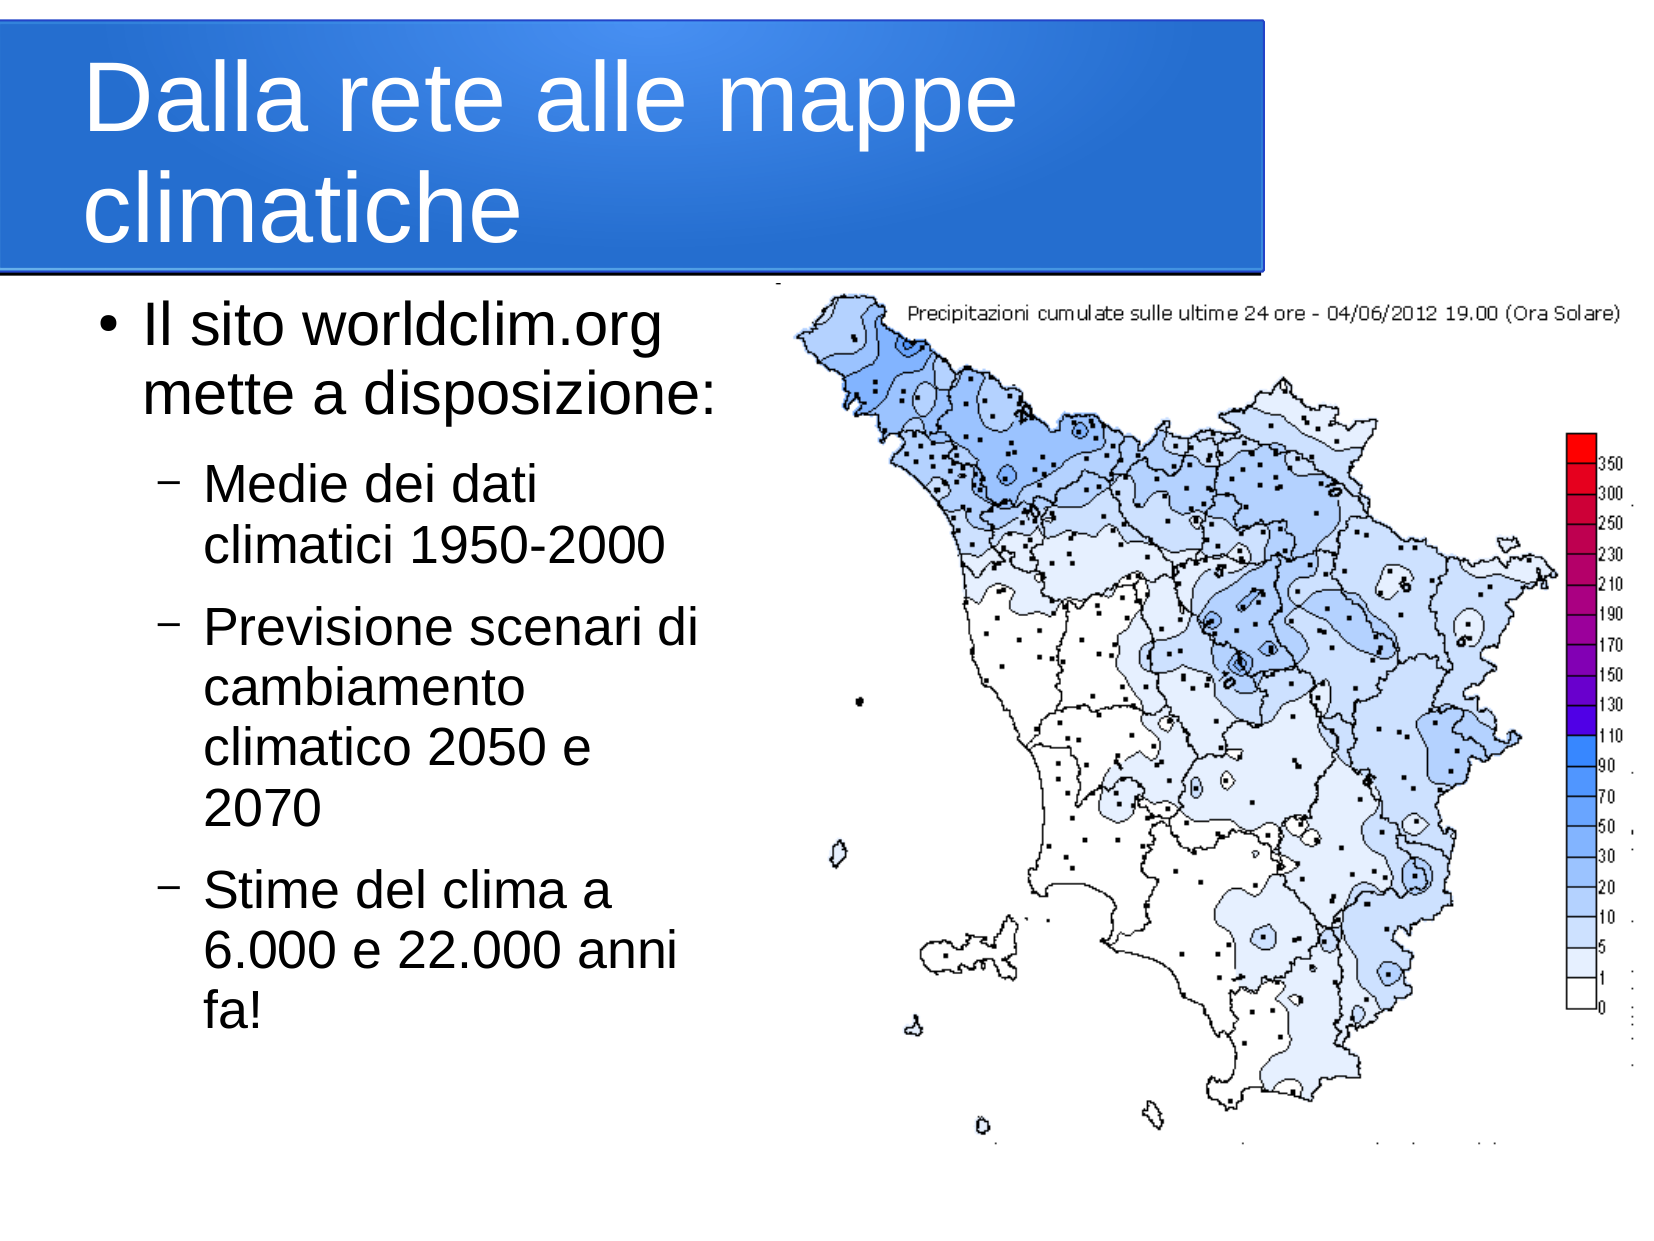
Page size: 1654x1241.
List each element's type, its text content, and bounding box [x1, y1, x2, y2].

picture [720, 283, 1635, 1146]
list Il sito worldclim.org mette a disposizione: Medie dei dati climatici 1950-2000 Previsione scenari di cambiamento climatico 2050 e 2070 Stime del clima a 6.000 e 22.000 anni fa! [82, 290, 720, 1099]
title Dalla rete alle mappe climatiche [82, 41, 1250, 265]
